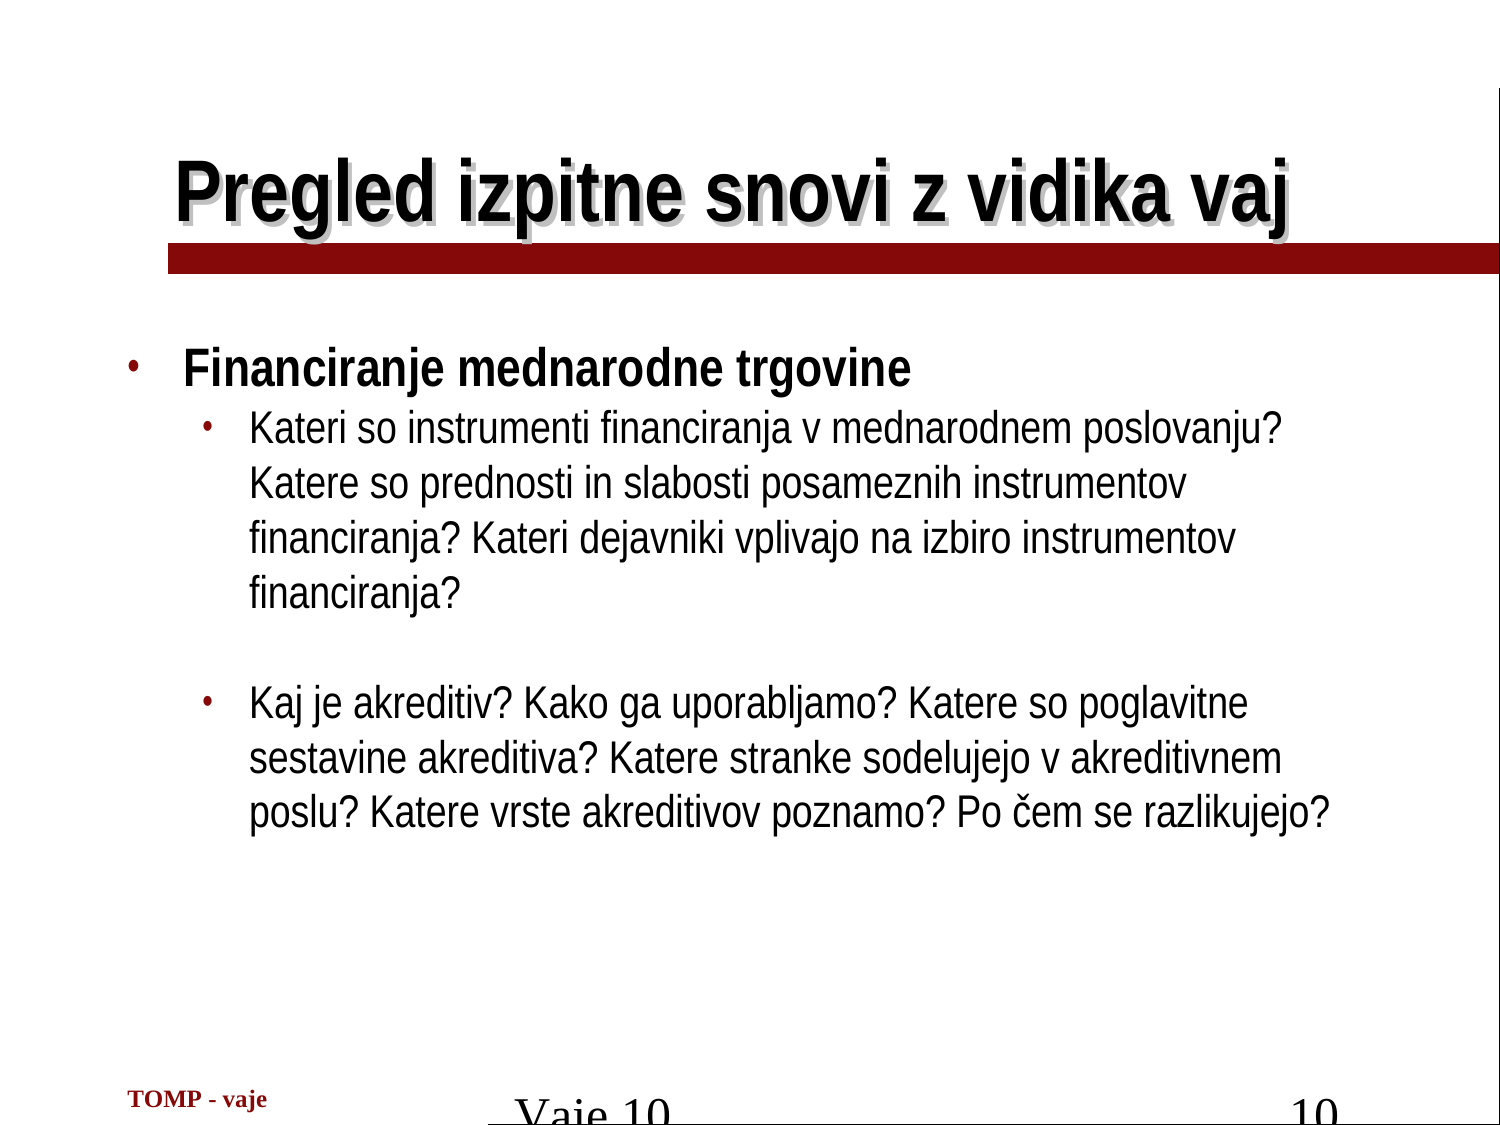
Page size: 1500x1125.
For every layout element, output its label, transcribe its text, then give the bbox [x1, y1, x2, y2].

title Pregled izpitne snovi z vidika vaj [159, 126, 1435, 353]
list Financiranje mednarodne trgovine Kateri so instrumenti financiranja v mednarodnem poslovanju? Katere so prednosti in slabosti posameznih instrumentov financiranja? Kateri dejavniki vplivajo na izbiro instrumentov financiranja? Kaj je akreditiv? Kako ga uporabljamo? Katere so poglavitne sestavine akreditiva? Katere stranke sodelujejo v akreditivnem poslu? Katere vrste akreditivov poznamo? Po čem se razlikujejo? [112, 324, 1388, 1001]
